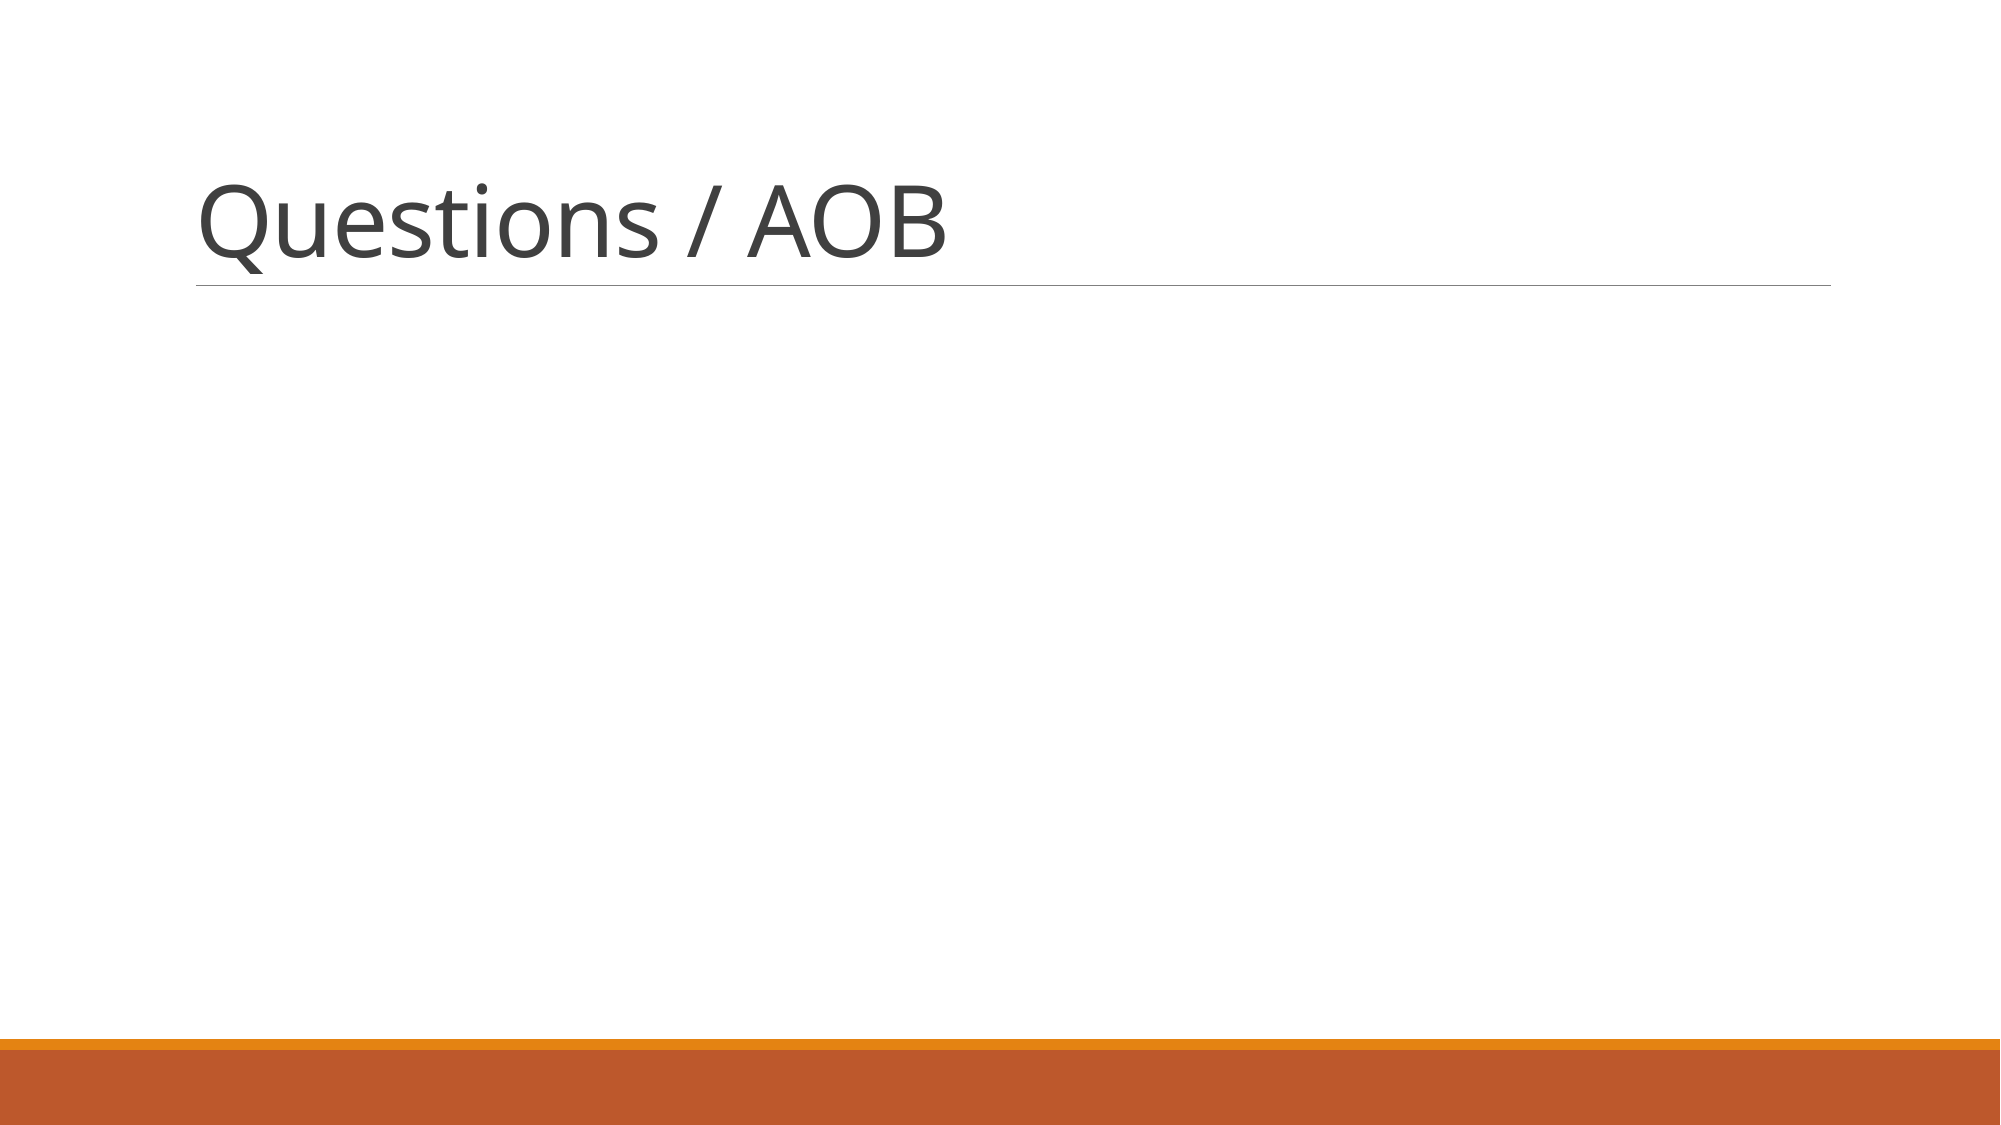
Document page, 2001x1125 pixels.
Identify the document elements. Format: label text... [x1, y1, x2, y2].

title Questions / AOB [180, 47, 1831, 286]
